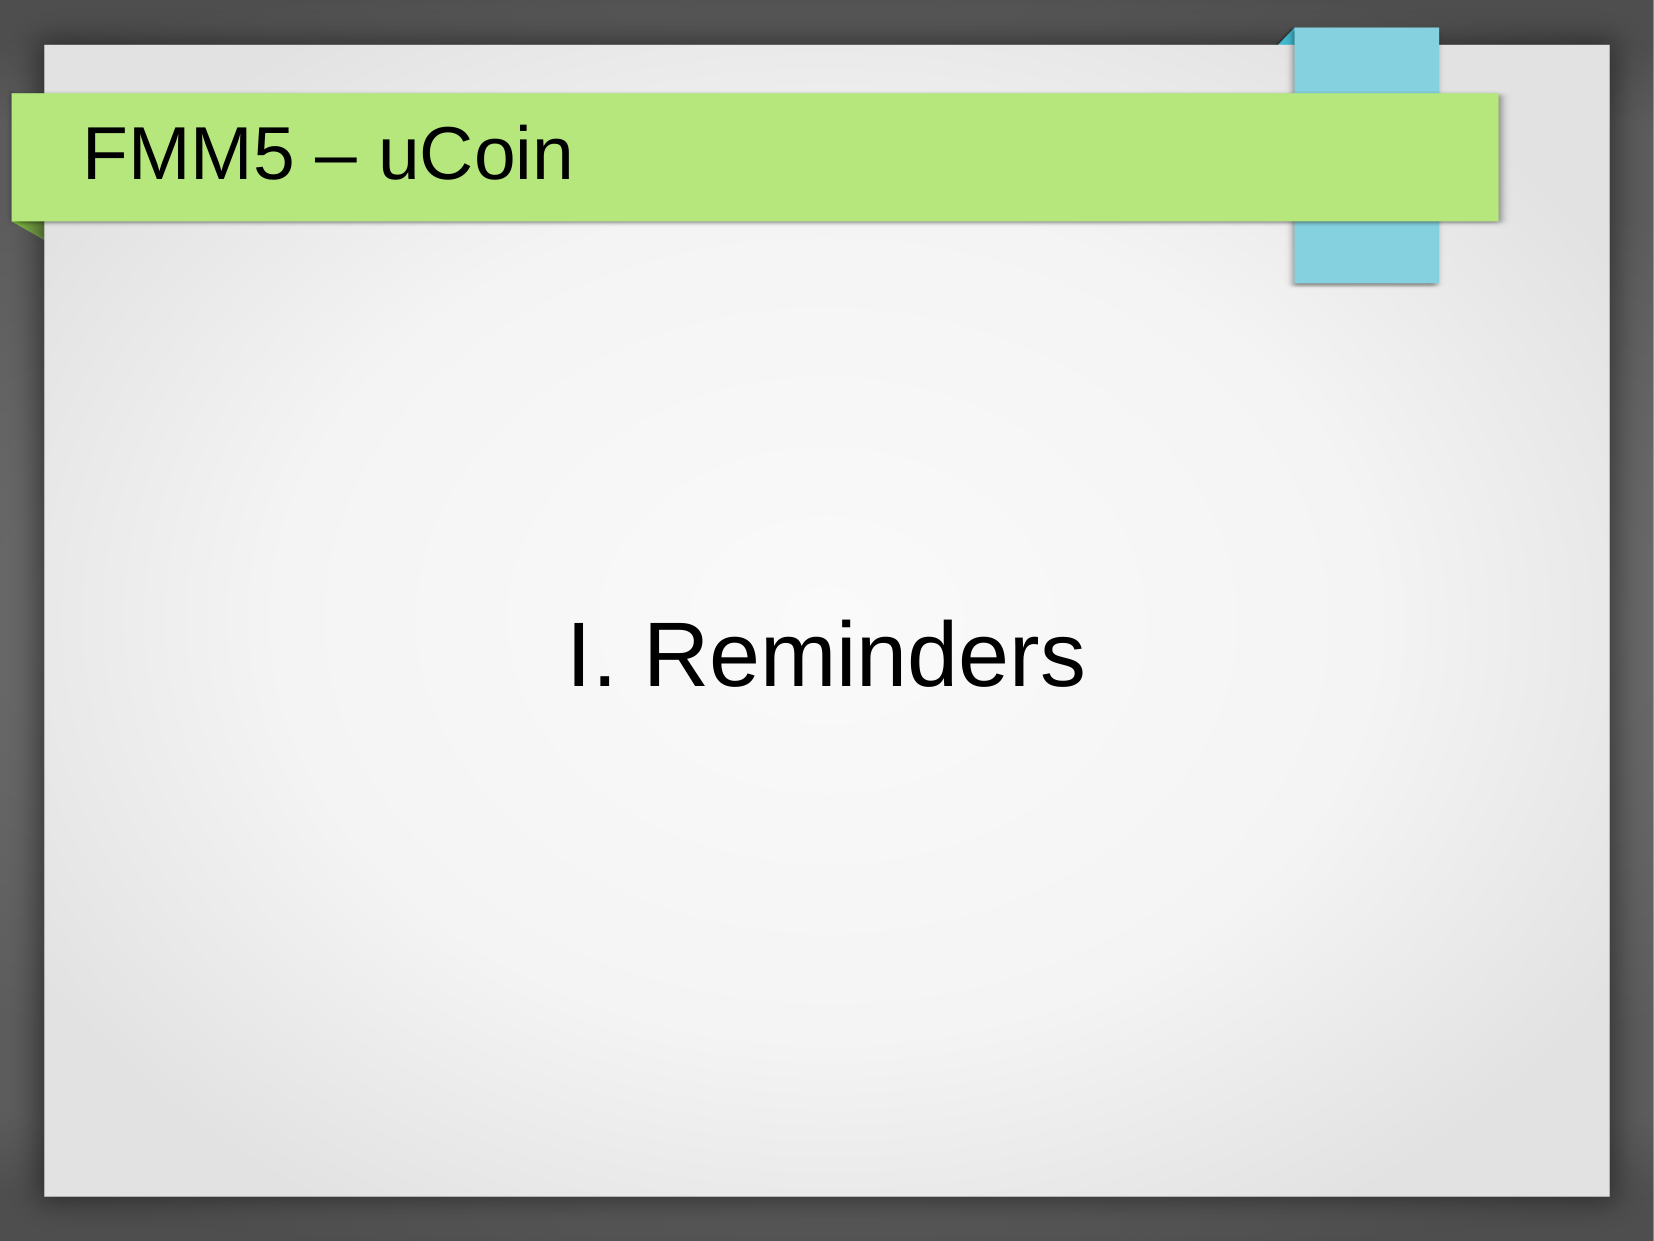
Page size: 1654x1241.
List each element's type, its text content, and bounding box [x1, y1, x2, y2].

title FMM5 – uCoin [82, 94, 1264, 213]
picture [0, 0, 1654, 1241]
list I. Reminders [82, 295, 1571, 1015]
